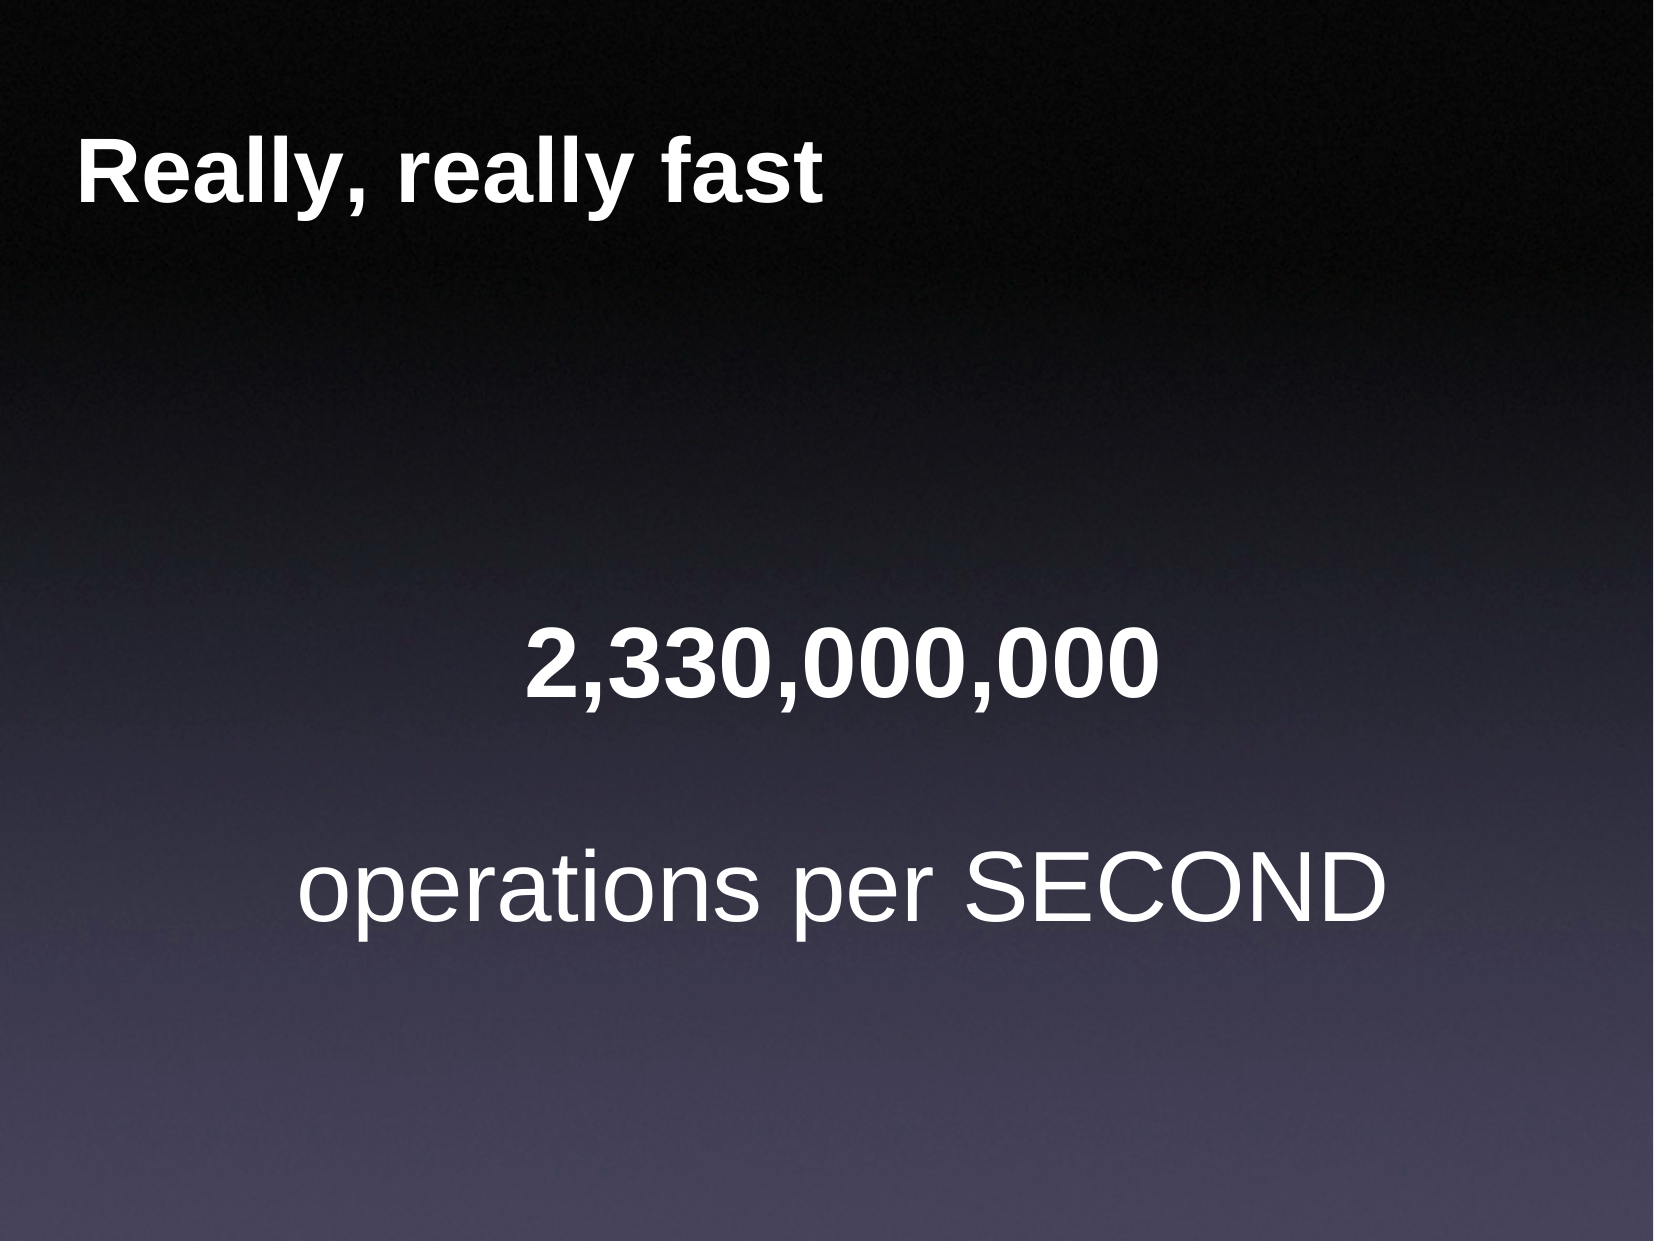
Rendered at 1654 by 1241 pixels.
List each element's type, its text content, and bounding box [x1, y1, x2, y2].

text_box 2,330,000,000 operations per SECOND [187, 600, 1501, 951]
title Really, really fast [75, 75, 1563, 268]
picture [0, 0, 1654, 1241]
